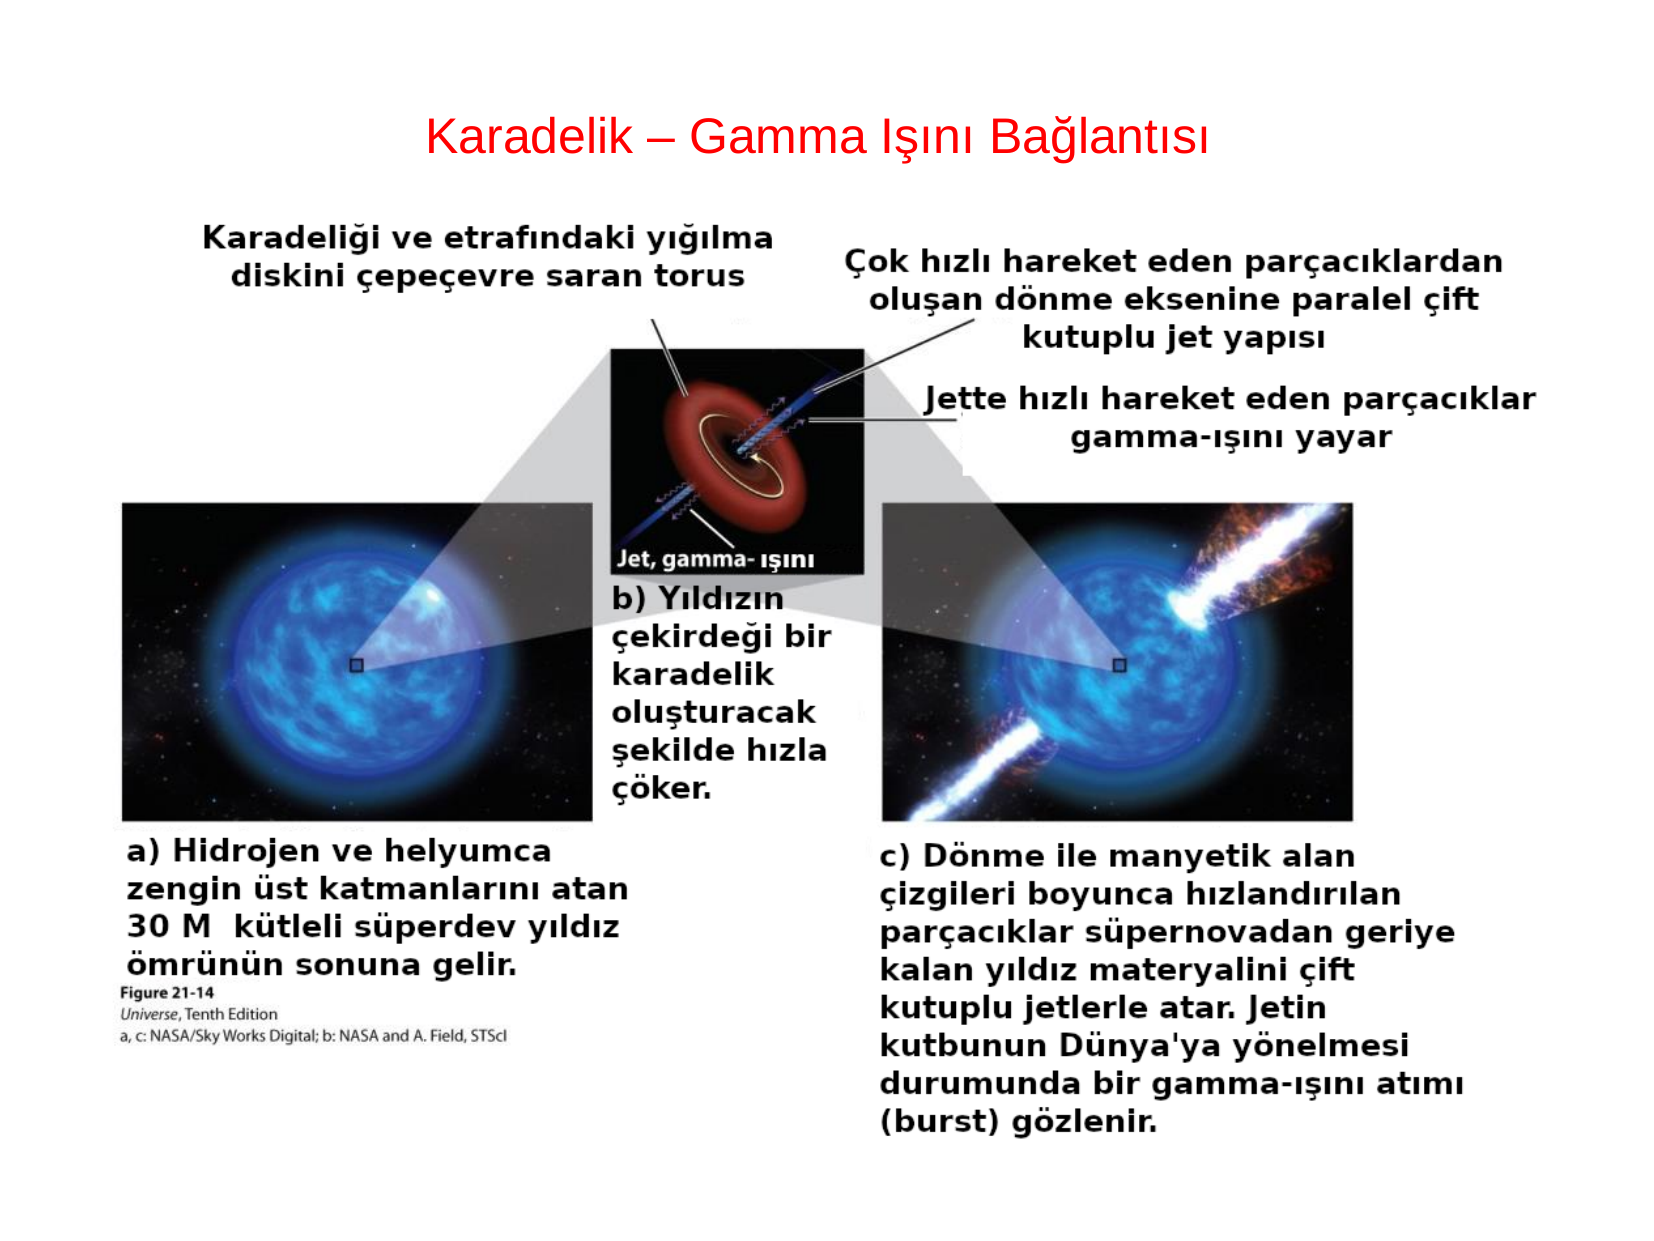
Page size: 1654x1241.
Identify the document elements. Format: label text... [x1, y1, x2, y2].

text_box Karadelik – Gamma Işını Bağlantısı [294, 100, 1345, 172]
picture [70, 195, 1606, 1171]
